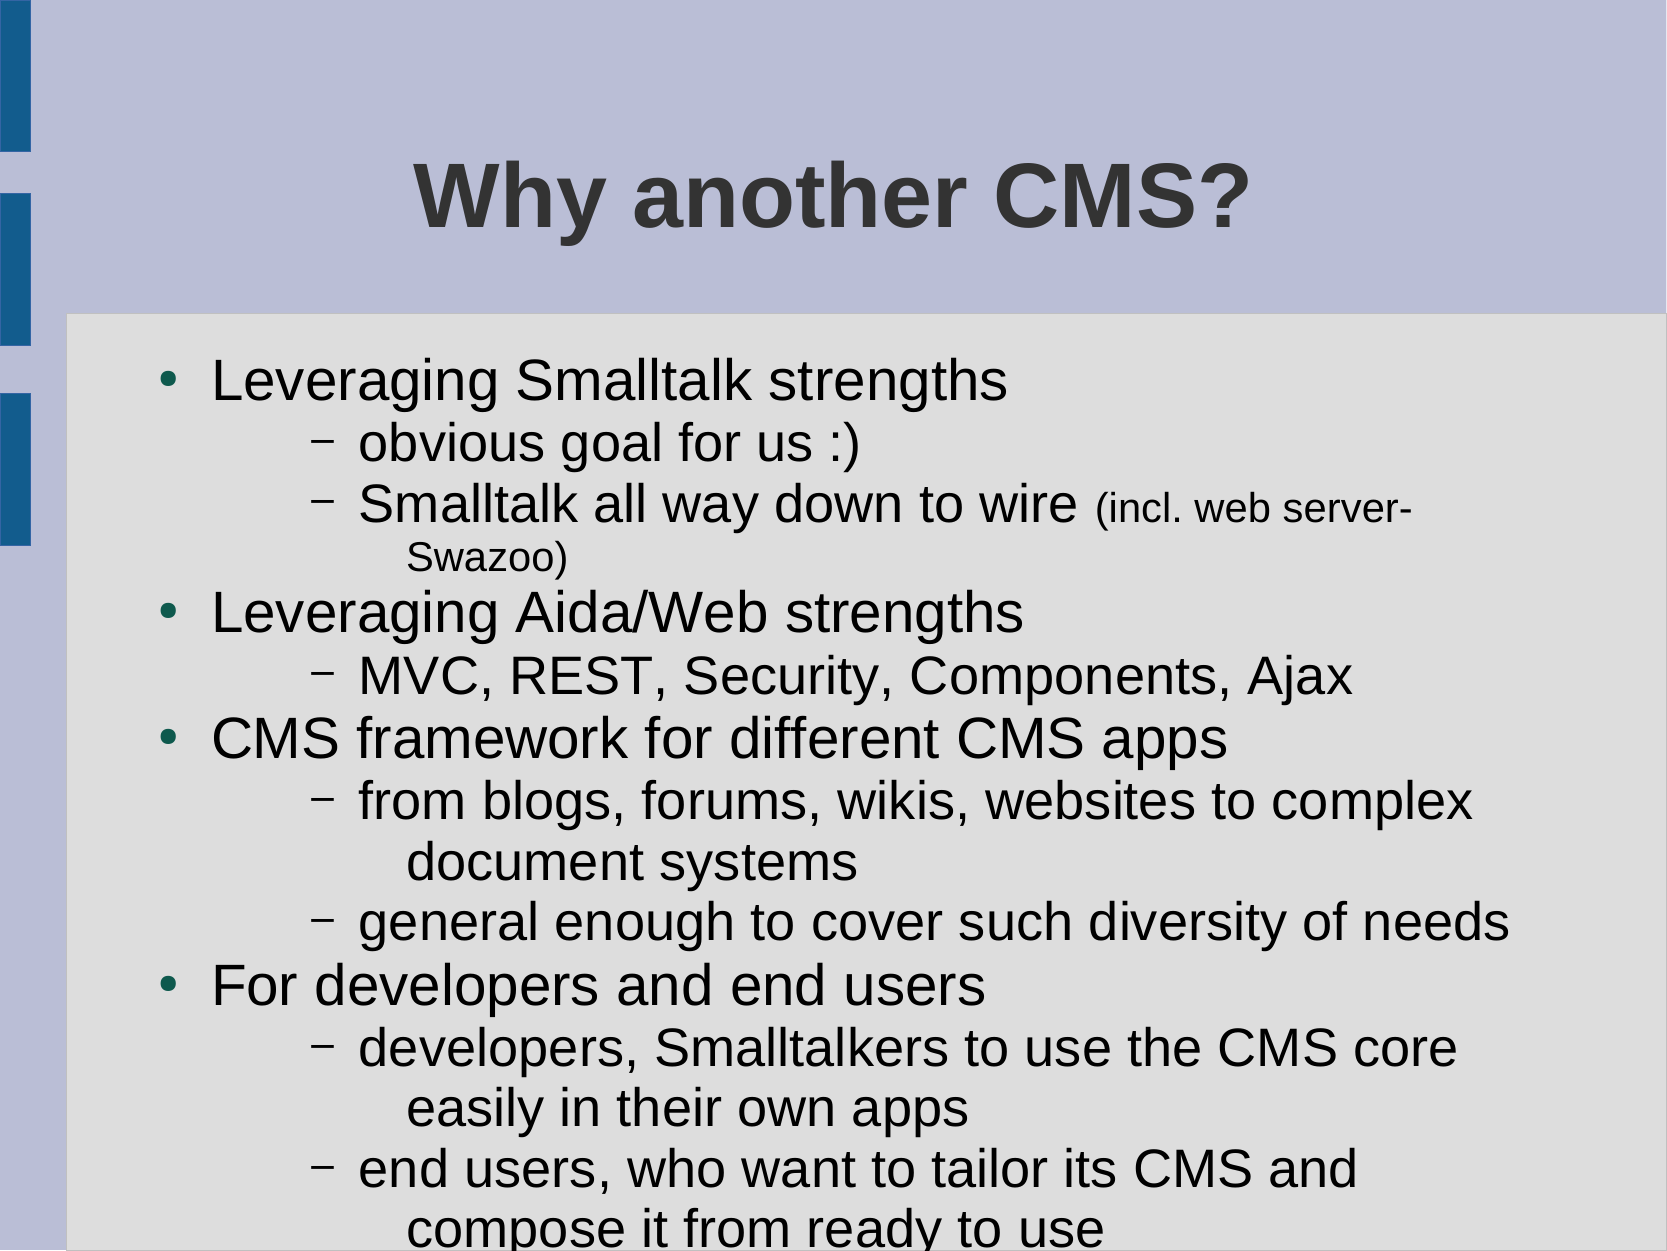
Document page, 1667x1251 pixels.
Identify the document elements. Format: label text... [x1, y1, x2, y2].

list Leveraging Smalltalk strengths obvious goal for us :) Smalltalk all way down to wire (incl. web server-Swazoo) Leveraging Aida/Web strengths MVC, REST, Security, Components, Ajax CMS framework for different CMS apps from blogs, forums, wikis, websites to complex document systems general enough to cover such diversity of needs For developers and end users developers, Smalltalkers to use the CMS core easily in their own apps end users, who want to tailor its CMS and compose it from ready to use plugins/components (scriblets) [122, 347, 1546, 1213]
title Why another CMS? [122, 91, 1546, 301]
